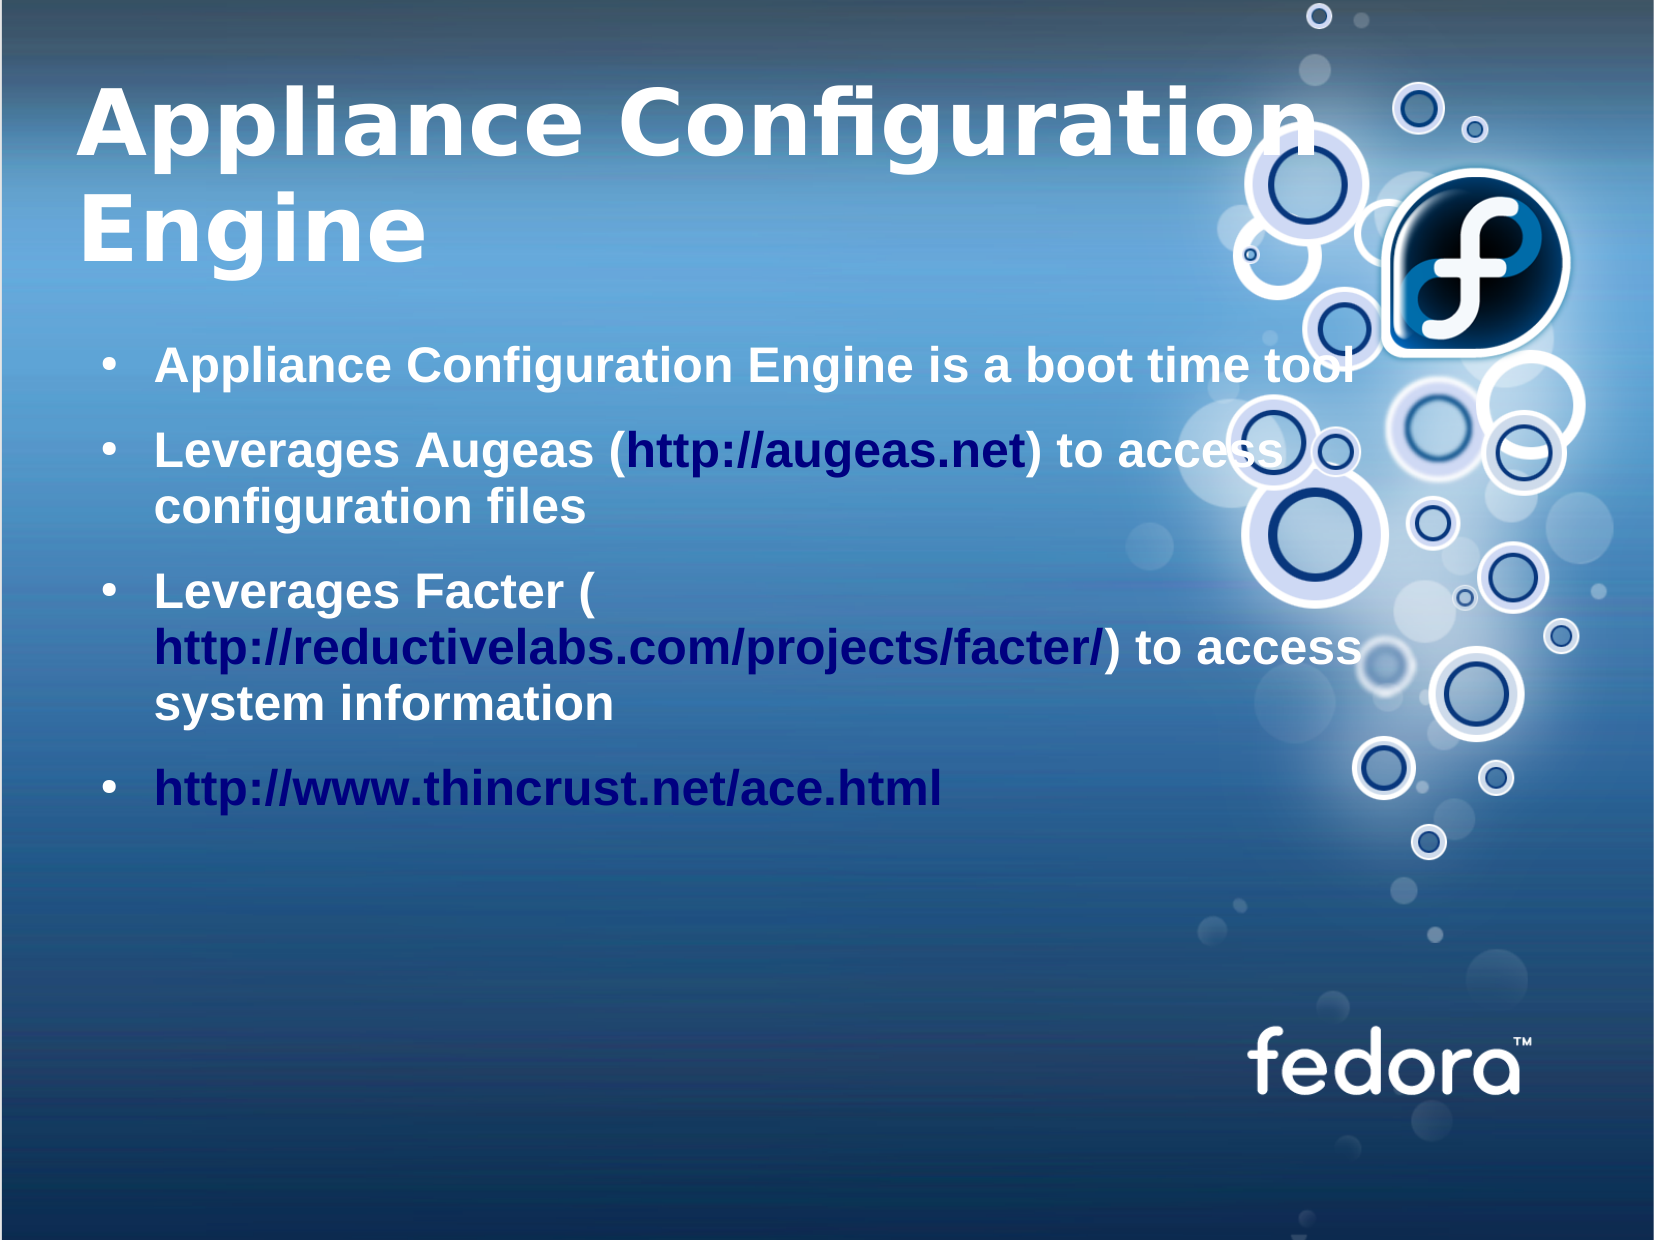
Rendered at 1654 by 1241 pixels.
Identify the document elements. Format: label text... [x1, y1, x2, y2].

picture [1, 0, 1654, 1240]
list Appliance Configuration Engine is a boot time tool Leverages Augeas (http://augeas.net) to access configuration files Leverages Facter (http://reductivelabs.com/projects/facter/) to access system information http://www.thincrust.net/ace.html [82, 337, 1388, 1142]
title Appliance Configuration Engine [76, 69, 1565, 284]
